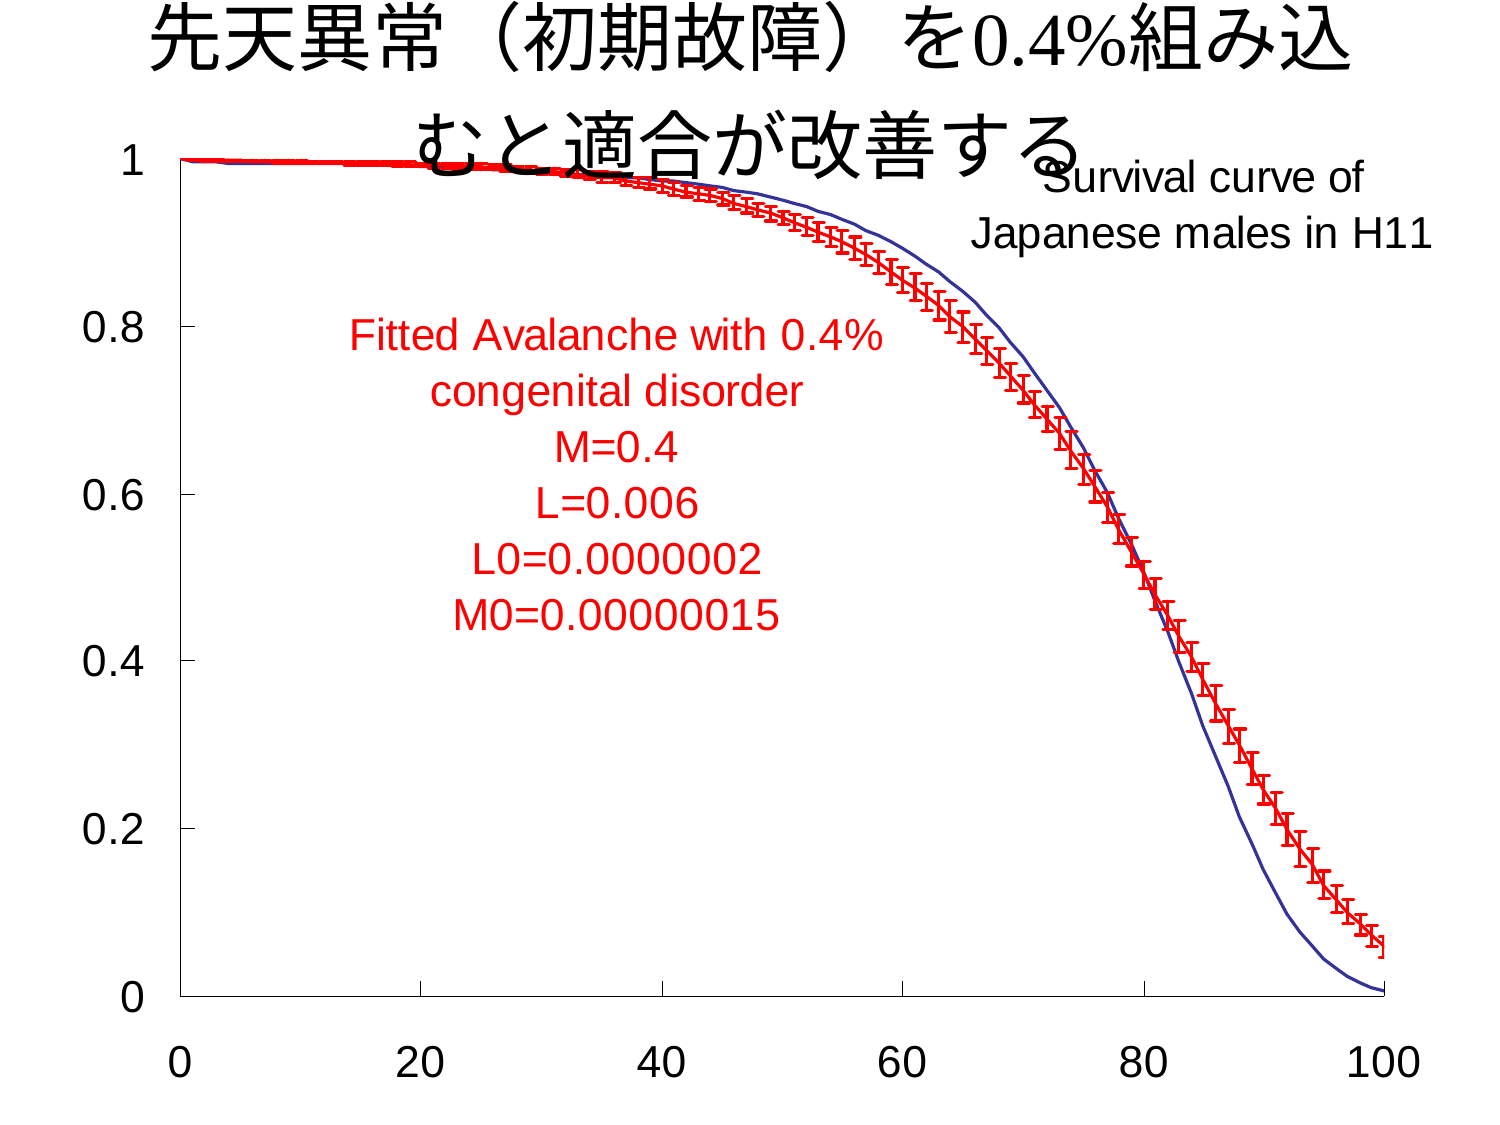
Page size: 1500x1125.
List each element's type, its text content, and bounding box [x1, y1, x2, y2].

chart [50, 96, 1500, 1125]
title 先天異常（初期故障）を0.4%組み込むと適合が改善する [112, 0, 1388, 174]
